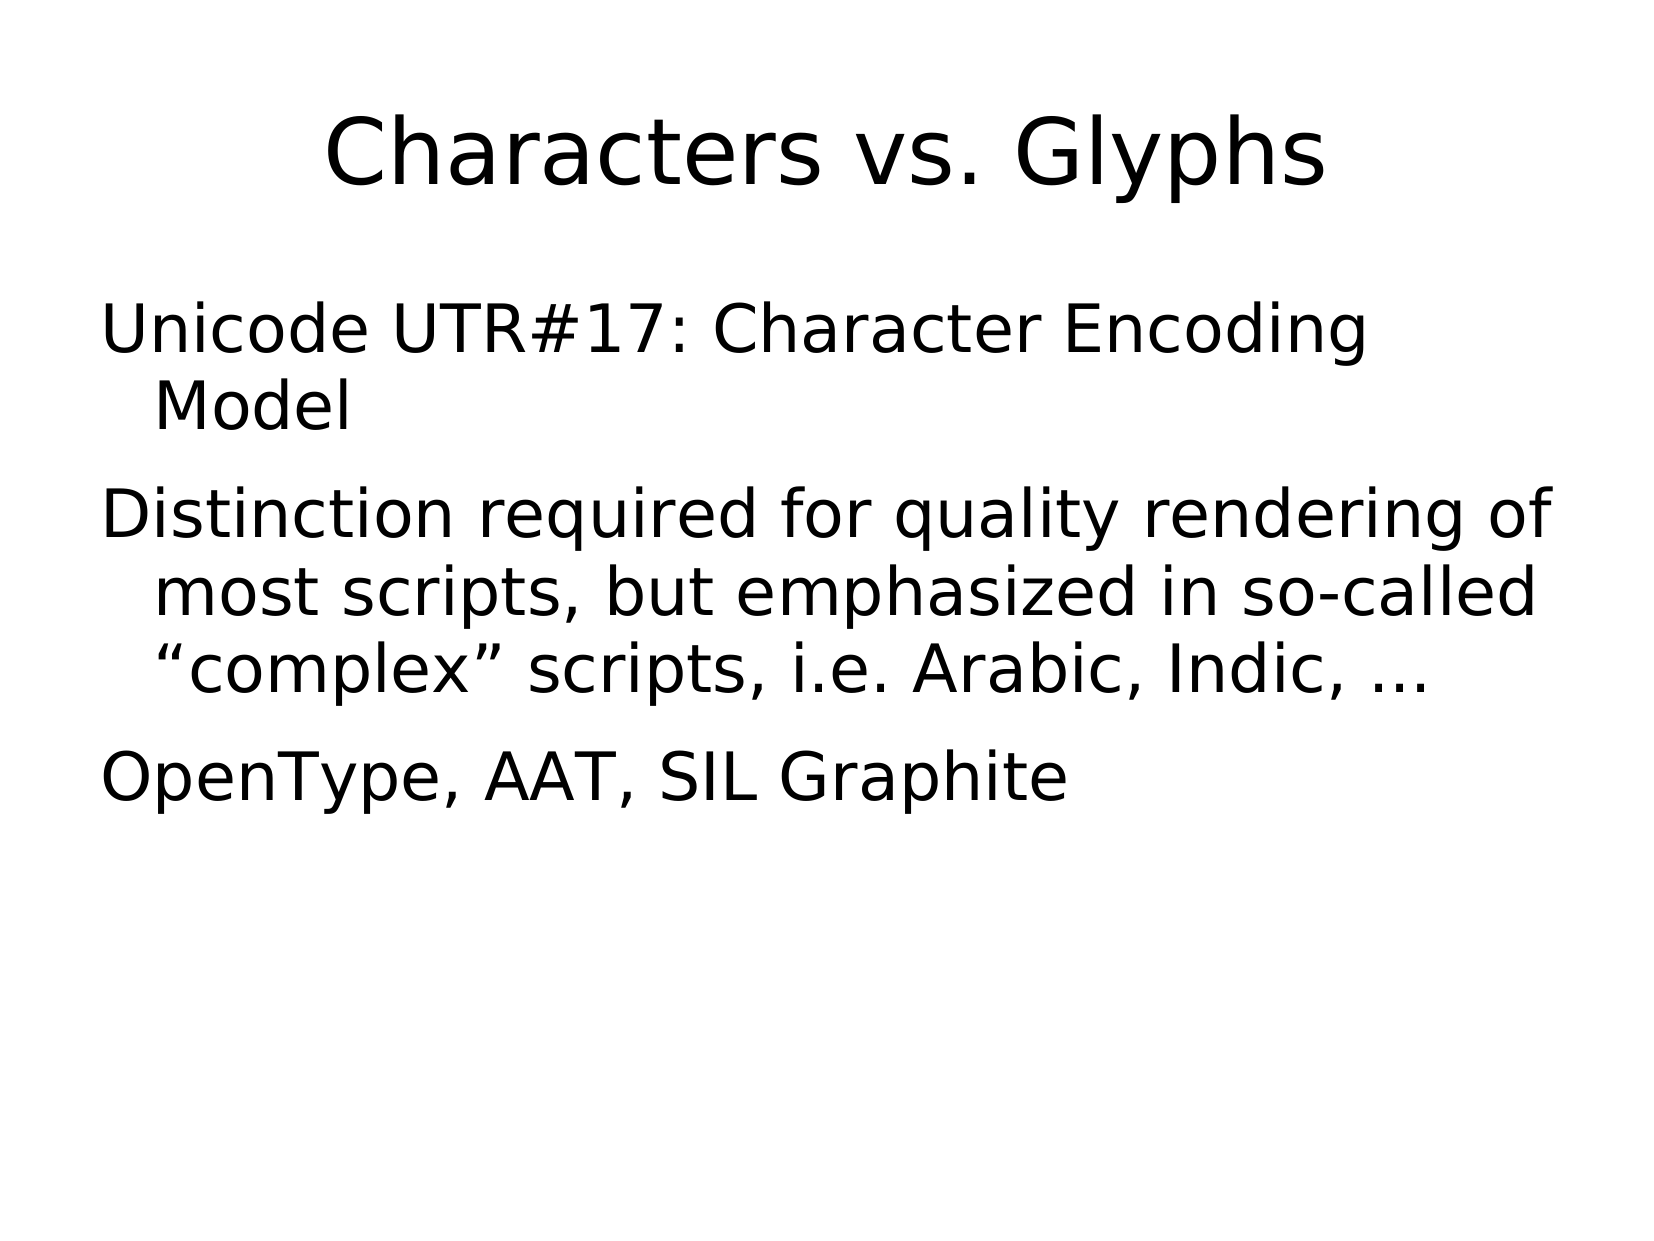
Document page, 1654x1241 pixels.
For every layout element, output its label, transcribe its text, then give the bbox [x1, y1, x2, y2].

list Unicode UTR#17: Character Encoding Model Distinction required for quality rendering of most scripts, but emphasized in so-called “complex” scripts, i.e. Arabic, Indic, ... OpenType, AAT, SIL Graphite [82, 290, 1571, 1109]
title Characters vs. Glyphs [82, 49, 1571, 257]
